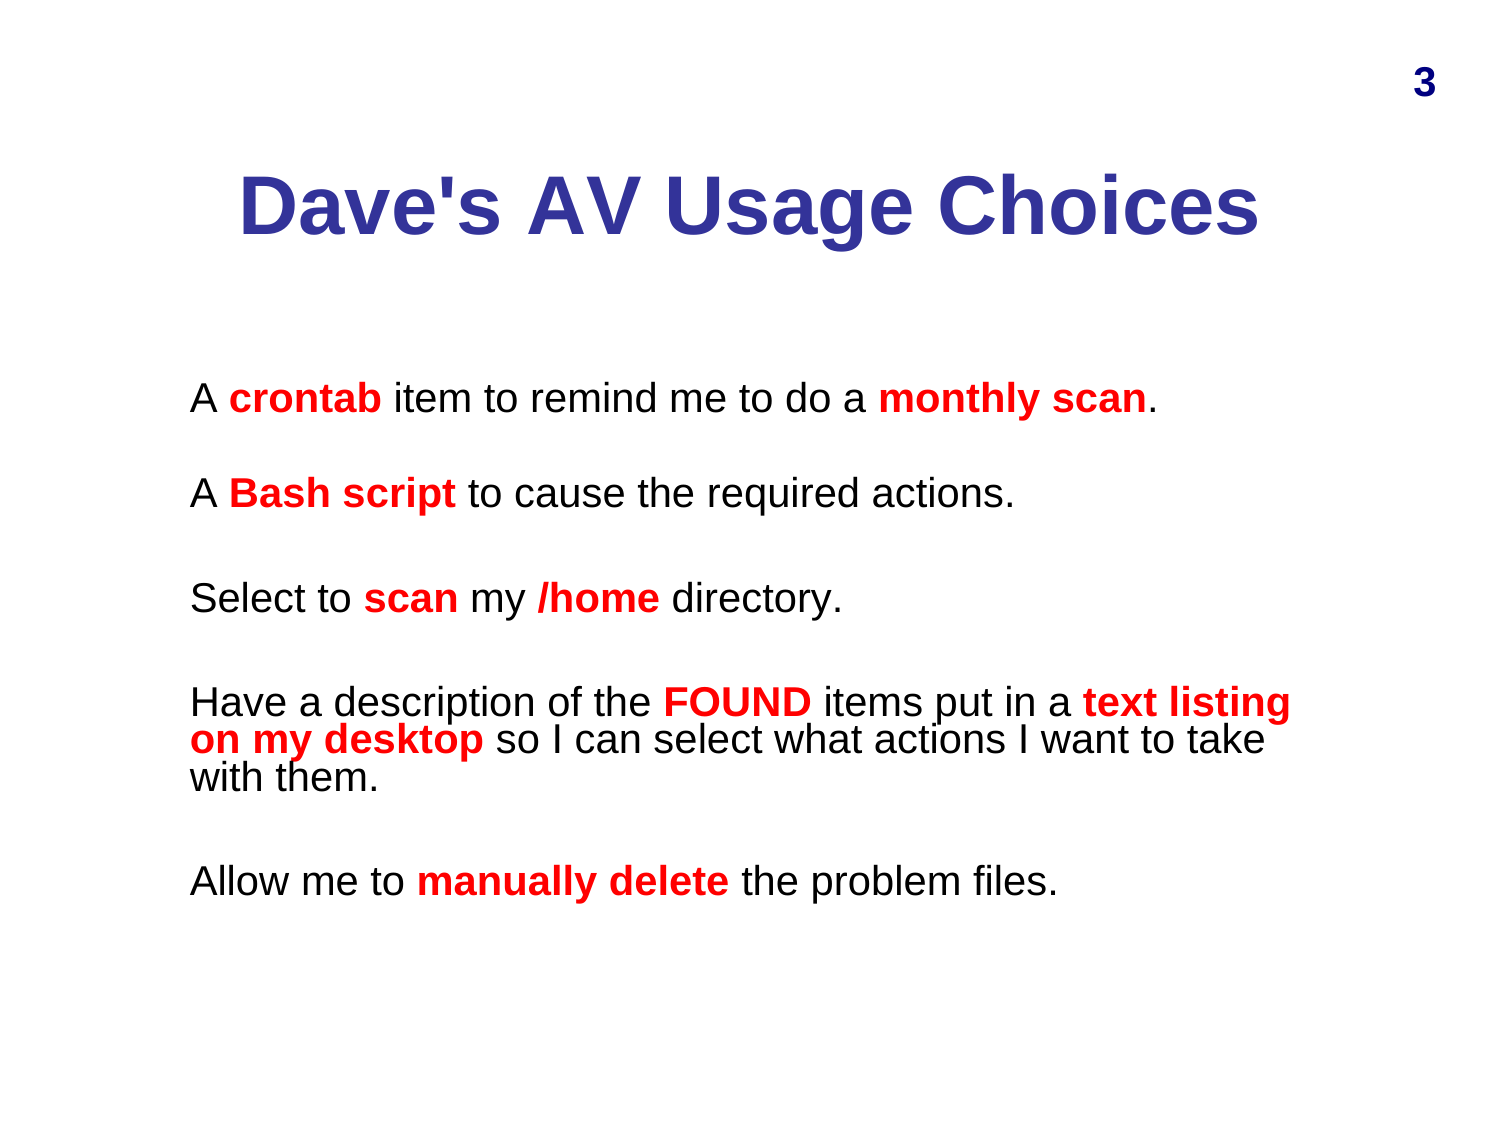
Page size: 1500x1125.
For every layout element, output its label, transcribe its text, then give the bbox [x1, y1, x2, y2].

text_box 3 [1387, 47, 1463, 113]
title Dave's AV Usage Choices [75, 112, 1426, 300]
list A crontab item to remind me to do a monthly scan. A Bash script to cause the required actions. Select to scan my /home directory. Have a description of the FOUND items put in a text listing on my desktop so I can select what actions I want to take with them. Allow me to manually delete the problem files. [112, 375, 1351, 976]
